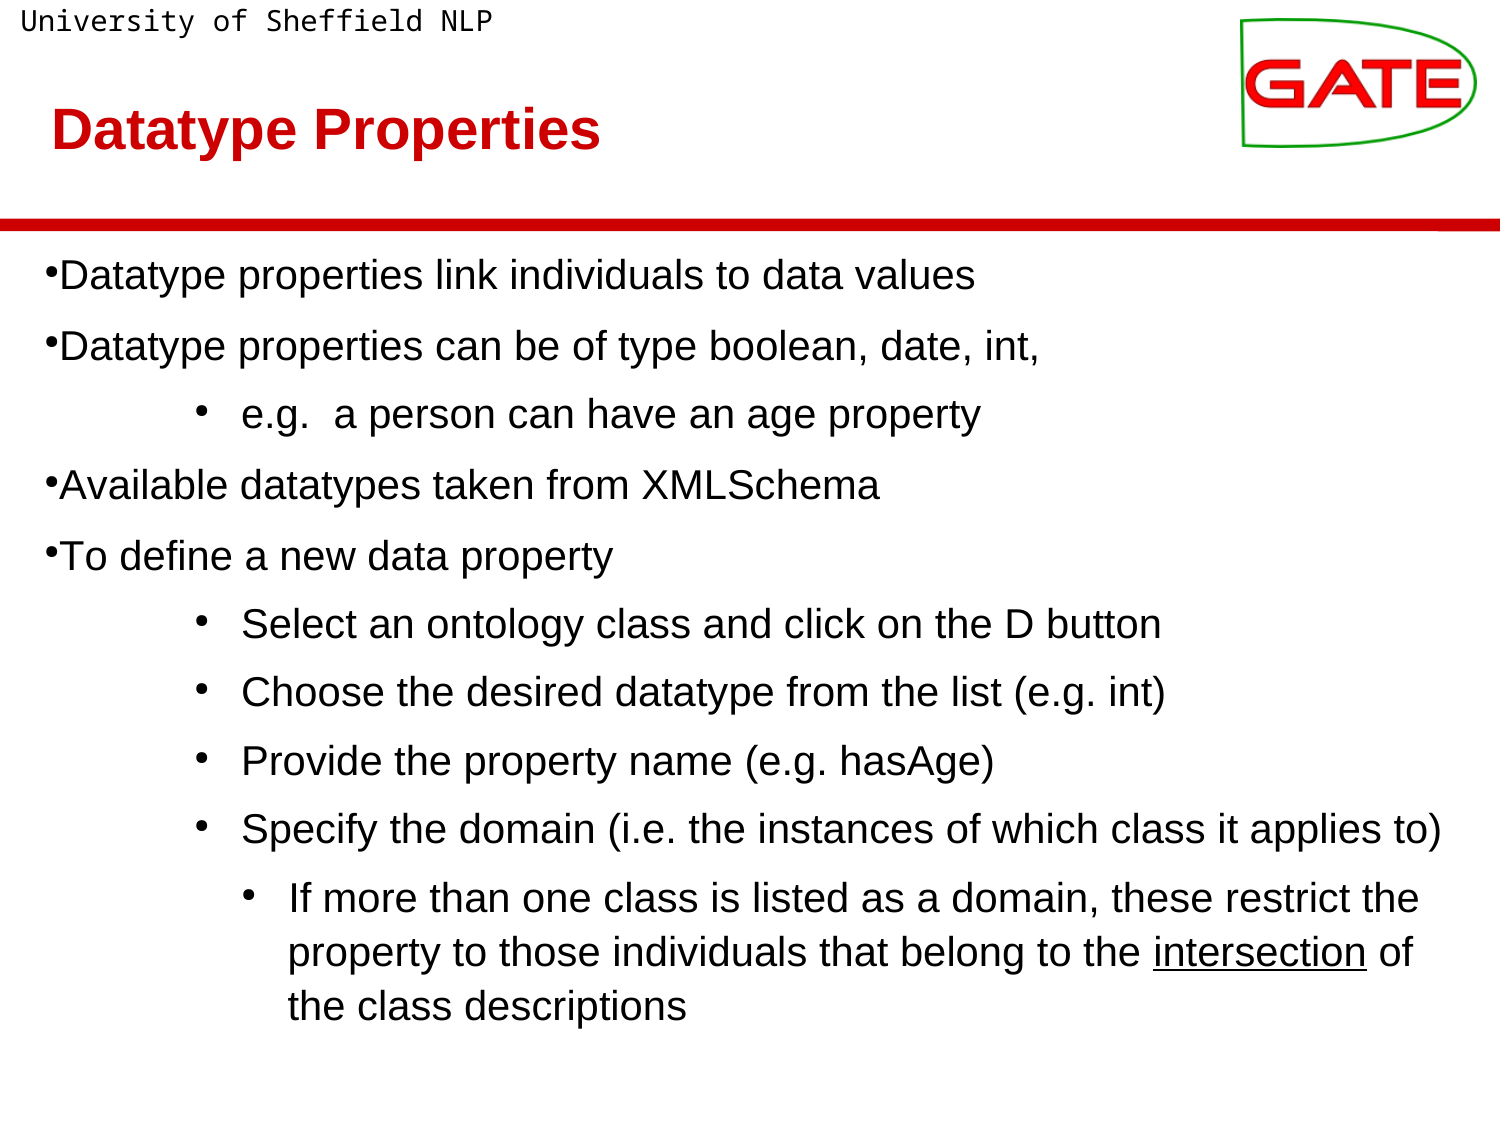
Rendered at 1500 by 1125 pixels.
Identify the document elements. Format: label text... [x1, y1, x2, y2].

picture [1240, 18, 1477, 148]
title Datatype Properties [36, 54, 1198, 204]
list Datatype properties link individuals to data values Datatype properties can be of type boolean, date, int, e.g. a person can have an age property Available datatypes taken from XMLSchema To define a new data property Select an ontology class and click on the D button Choose the desired datatype from the list (e.g. int) Provide the property name (e.g. hasAge) Specify the domain (i.e. the instances of which class it applies to) If more than one class is listed as a domain, these restrict the property to those individuals that belong to the intersection of the class descriptions [29, 236, 1477, 1093]
